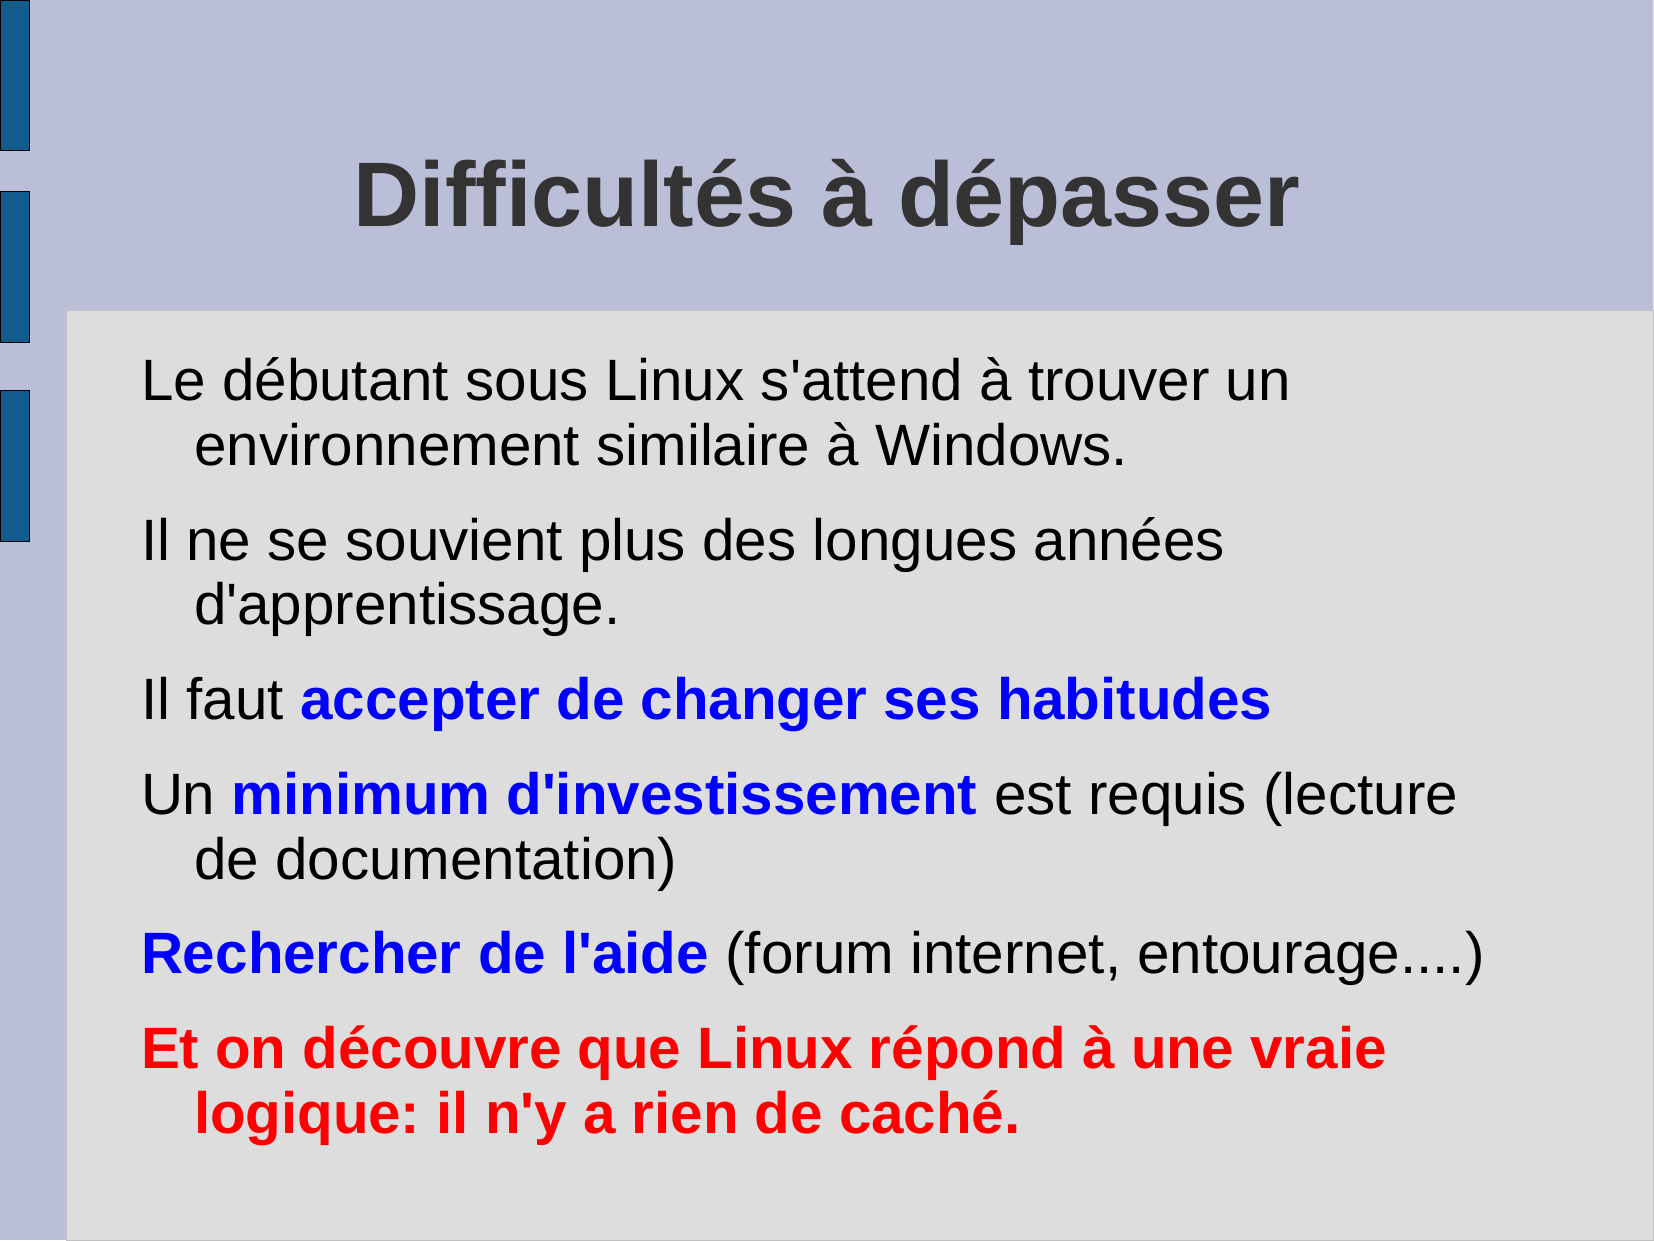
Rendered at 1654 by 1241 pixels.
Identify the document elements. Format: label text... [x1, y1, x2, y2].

list Le débutant sous Linux s'attend à trouver un environnement similaire à Windows. Il ne se souvient plus des longues années d'apprentissage. Il faut accepter de changer ses habitudes Un minimum d'investissement est requis (lecture de documentation) Rechercher de l'aide (forum internet, entourage....) Et on découvre que Linux répond à une vraie logique: il n'y a rien de caché. [123, 347, 1536, 1211]
title Difficultés à dépasser [121, 91, 1534, 299]
